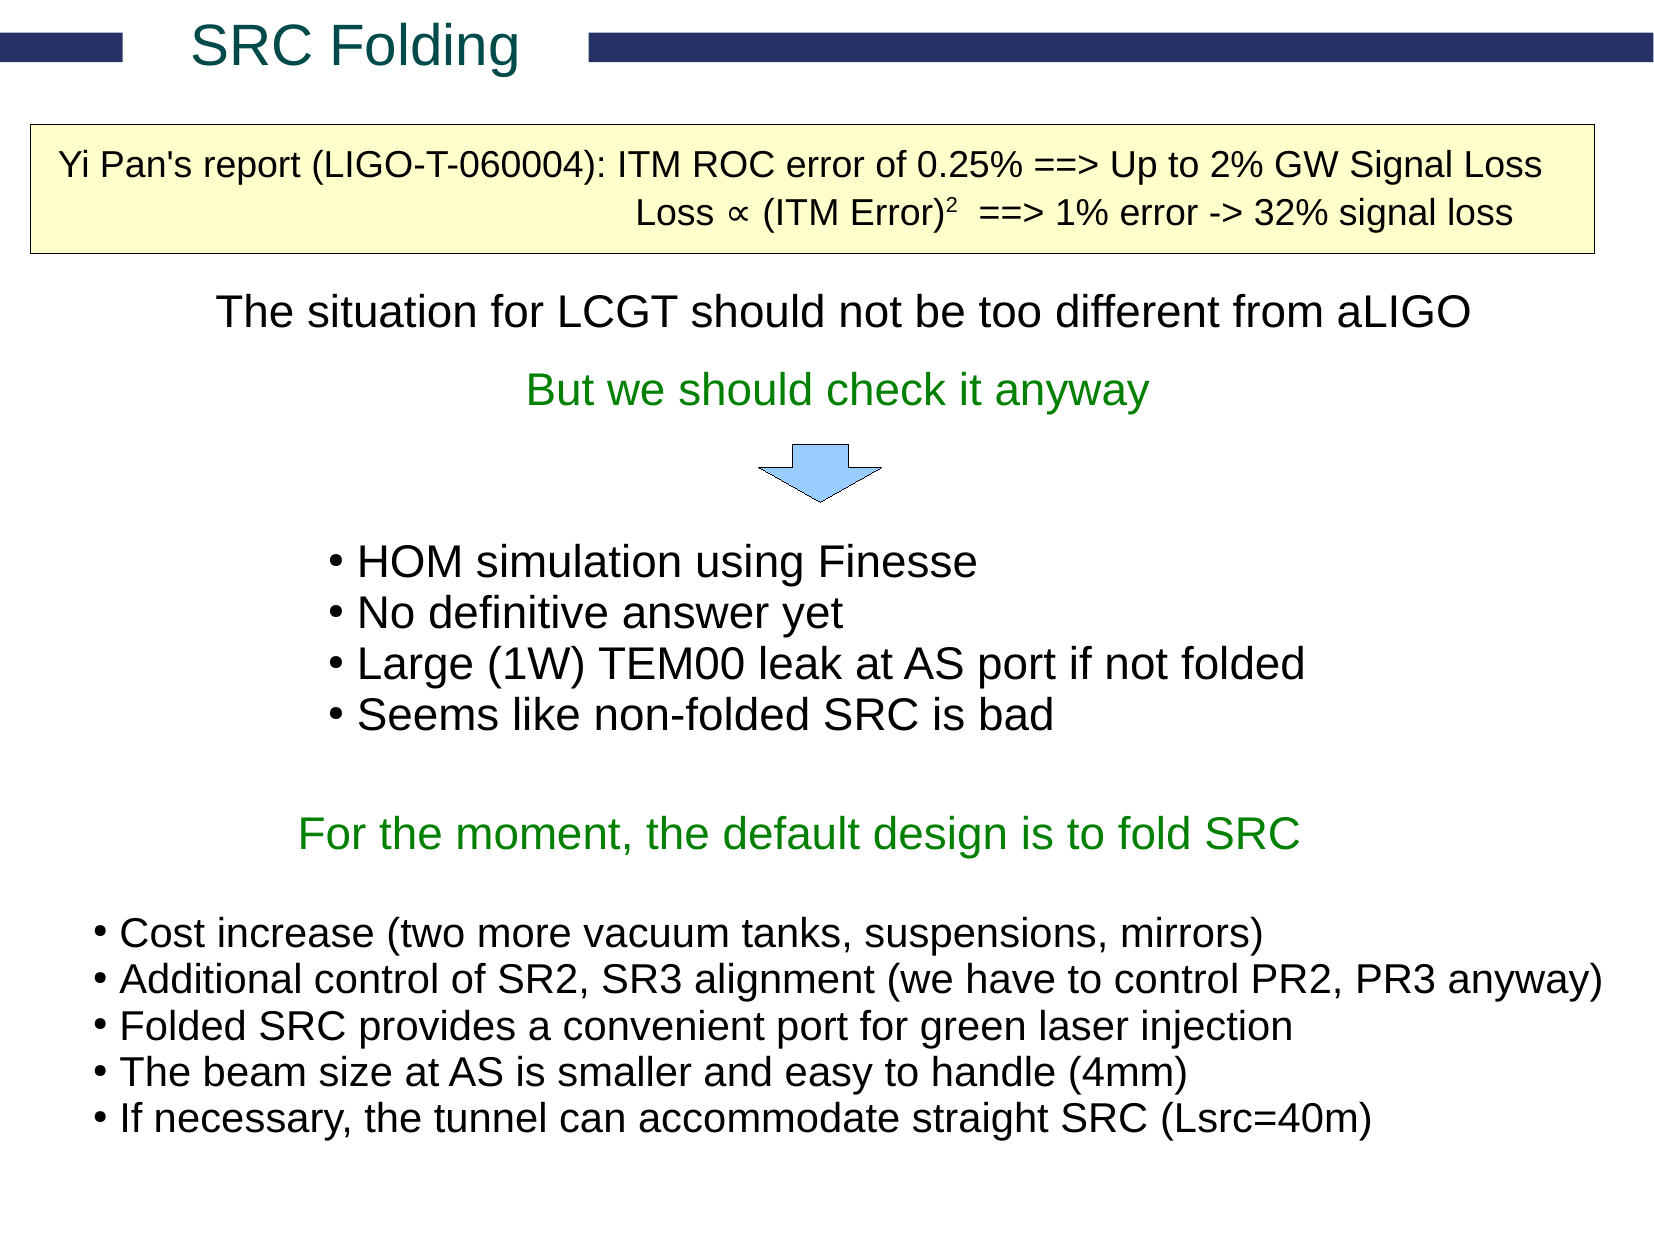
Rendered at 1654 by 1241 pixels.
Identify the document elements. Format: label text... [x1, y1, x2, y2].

text_box Cost increase (two more vacuum tanks, suspensions, mirrors) Additional control of SR2, SR3 alignment (we have to control PR2, PR3 anyway) Folded SRC provides a convenient port for green laser injection The beam size at AS is smaller and easy to handle (4mm) If necessary, the tunnel can accommodate straight SRC (Lsrc=40m) [78, 901, 1620, 1150]
text_box Yi Pan's report (LIGO-T-060004): ITM ROC error of 0.25% ==> Up to 2% GW Signal Loss Loss ∝ (ITM Error)2 ==> 1% error -> 32% signal loss [43, 135, 1559, 235]
text_box But we should check it anyway [510, 356, 1166, 423]
text_box [30, 124, 1595, 254]
text_box For the moment, the default design is to fold SRC [282, 800, 1317, 867]
text_box The situation for LCGT should not be too different from aLIGO [200, 278, 1488, 345]
text_box [758, 444, 882, 503]
title SRC Folding [122, 12, 589, 78]
text_box HOM simulation using Finesse No definitive answer yet Large (1W) TEM00 leak at AS port if not folded Seems like non-folded SRC is bad [313, 528, 1322, 748]
